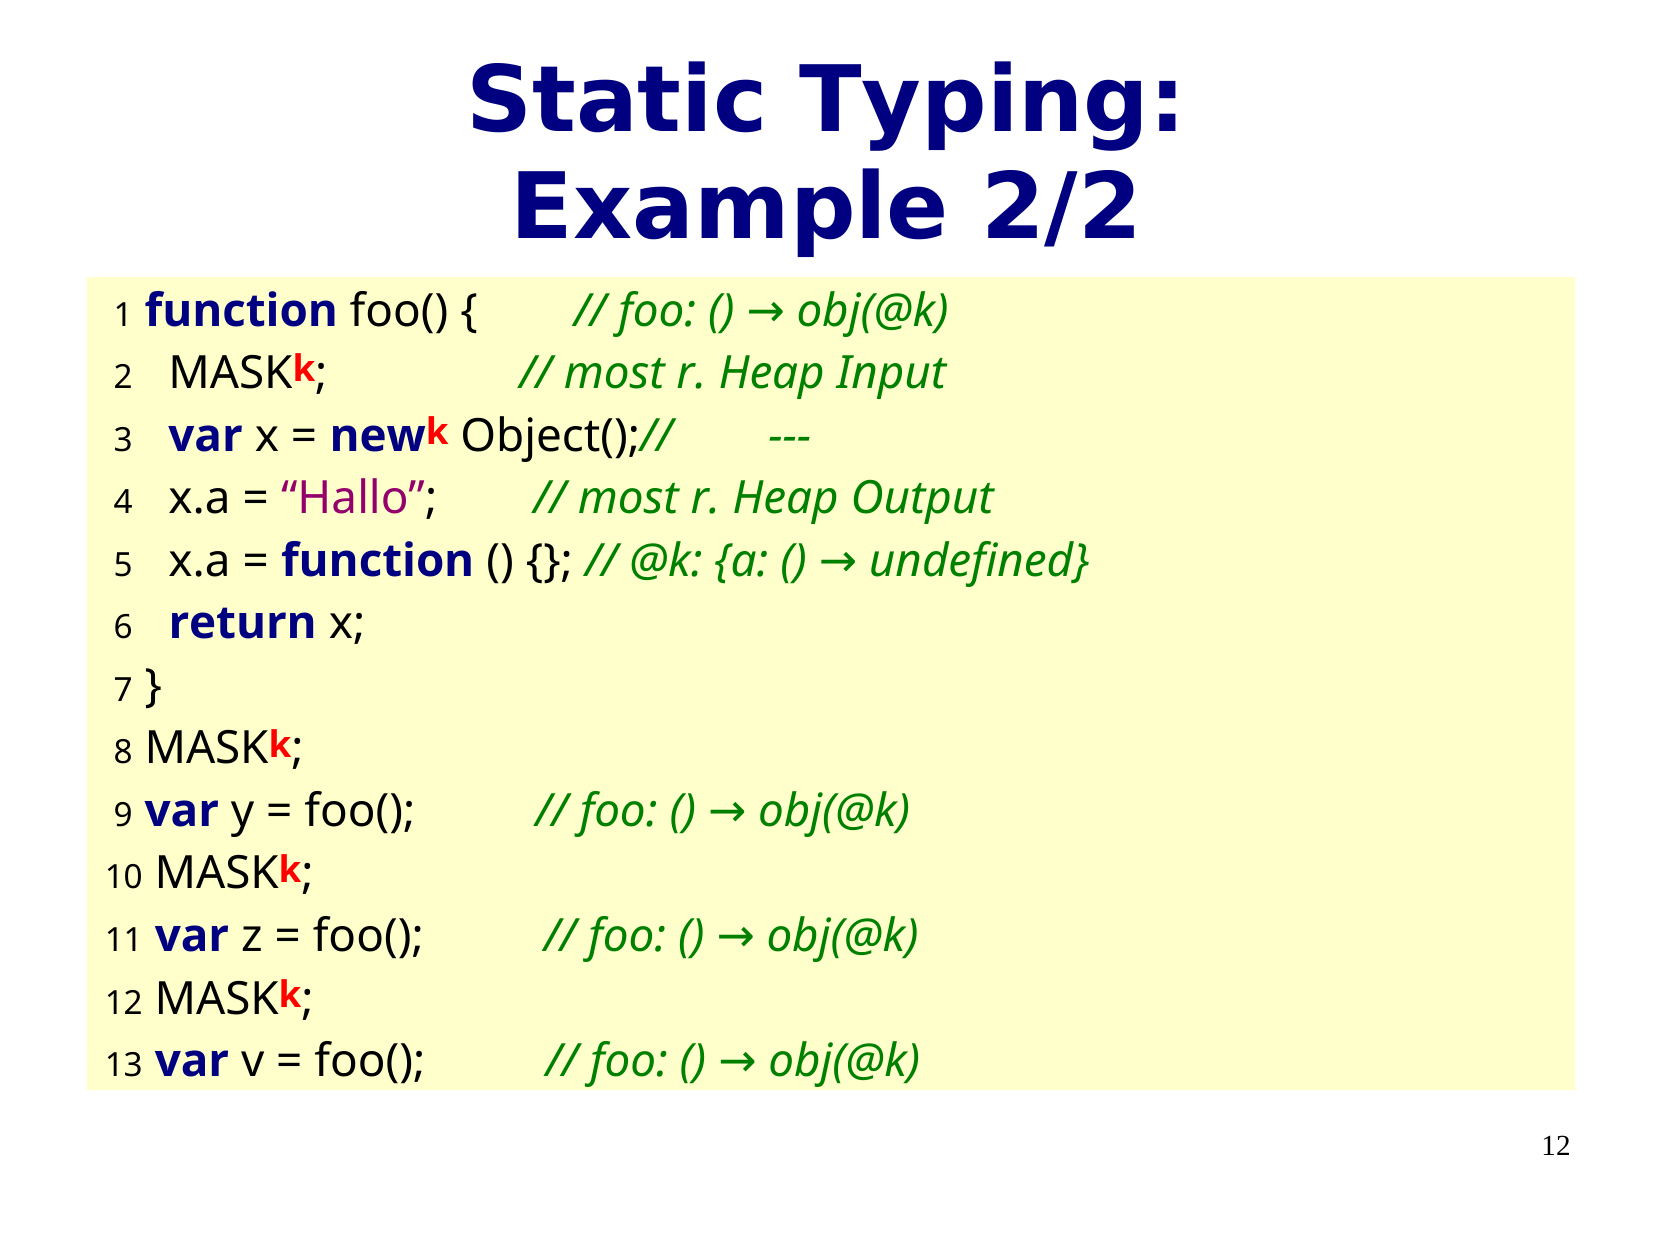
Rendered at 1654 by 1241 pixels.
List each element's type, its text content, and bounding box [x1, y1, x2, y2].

list 1 function foo() { // foo: () → obj(@k) 2 MASKk; // most r. Heap Input 3 var x = newk Object();// --- 4 x.a = “Hallo”; // most r. Heap Output 5 x.a = function () {}; // @k: {a: () → undefined} 6 return x; 7 } 8 MASKk; 9 var y = foo(); // foo: () → obj(@k) 10 MASKk; 11 var z = foo(); // foo: () → obj(@k) 12 MASKk; 13 var v = foo(); // foo: () → obj(@k) [87, 307, 1576, 1060]
title Static Typing: Example 2/2 [82, 45, 1571, 261]
